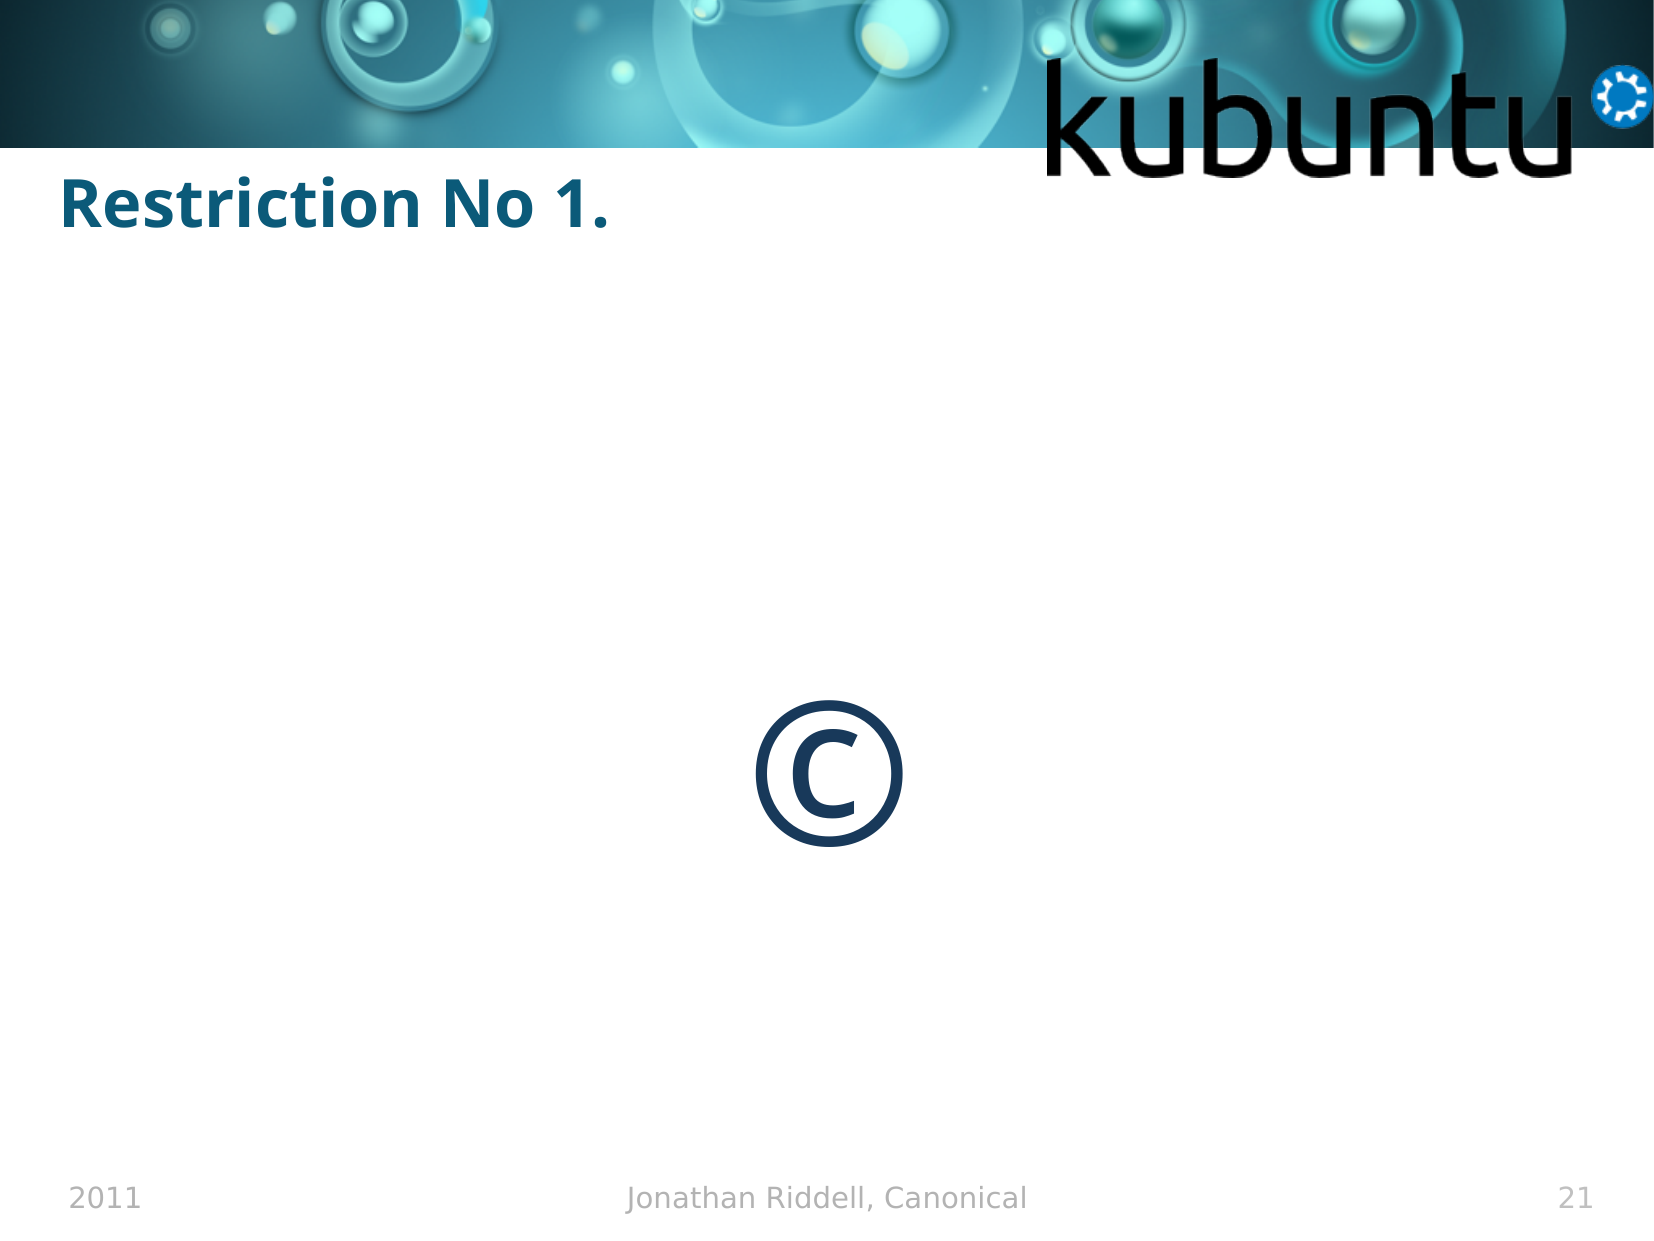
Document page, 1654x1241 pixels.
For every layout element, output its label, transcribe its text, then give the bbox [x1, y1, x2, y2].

picture [0, 0, 1654, 178]
title Restriction No 1. [59, 147, 1595, 257]
subtitle © [59, 290, 1595, 1109]
